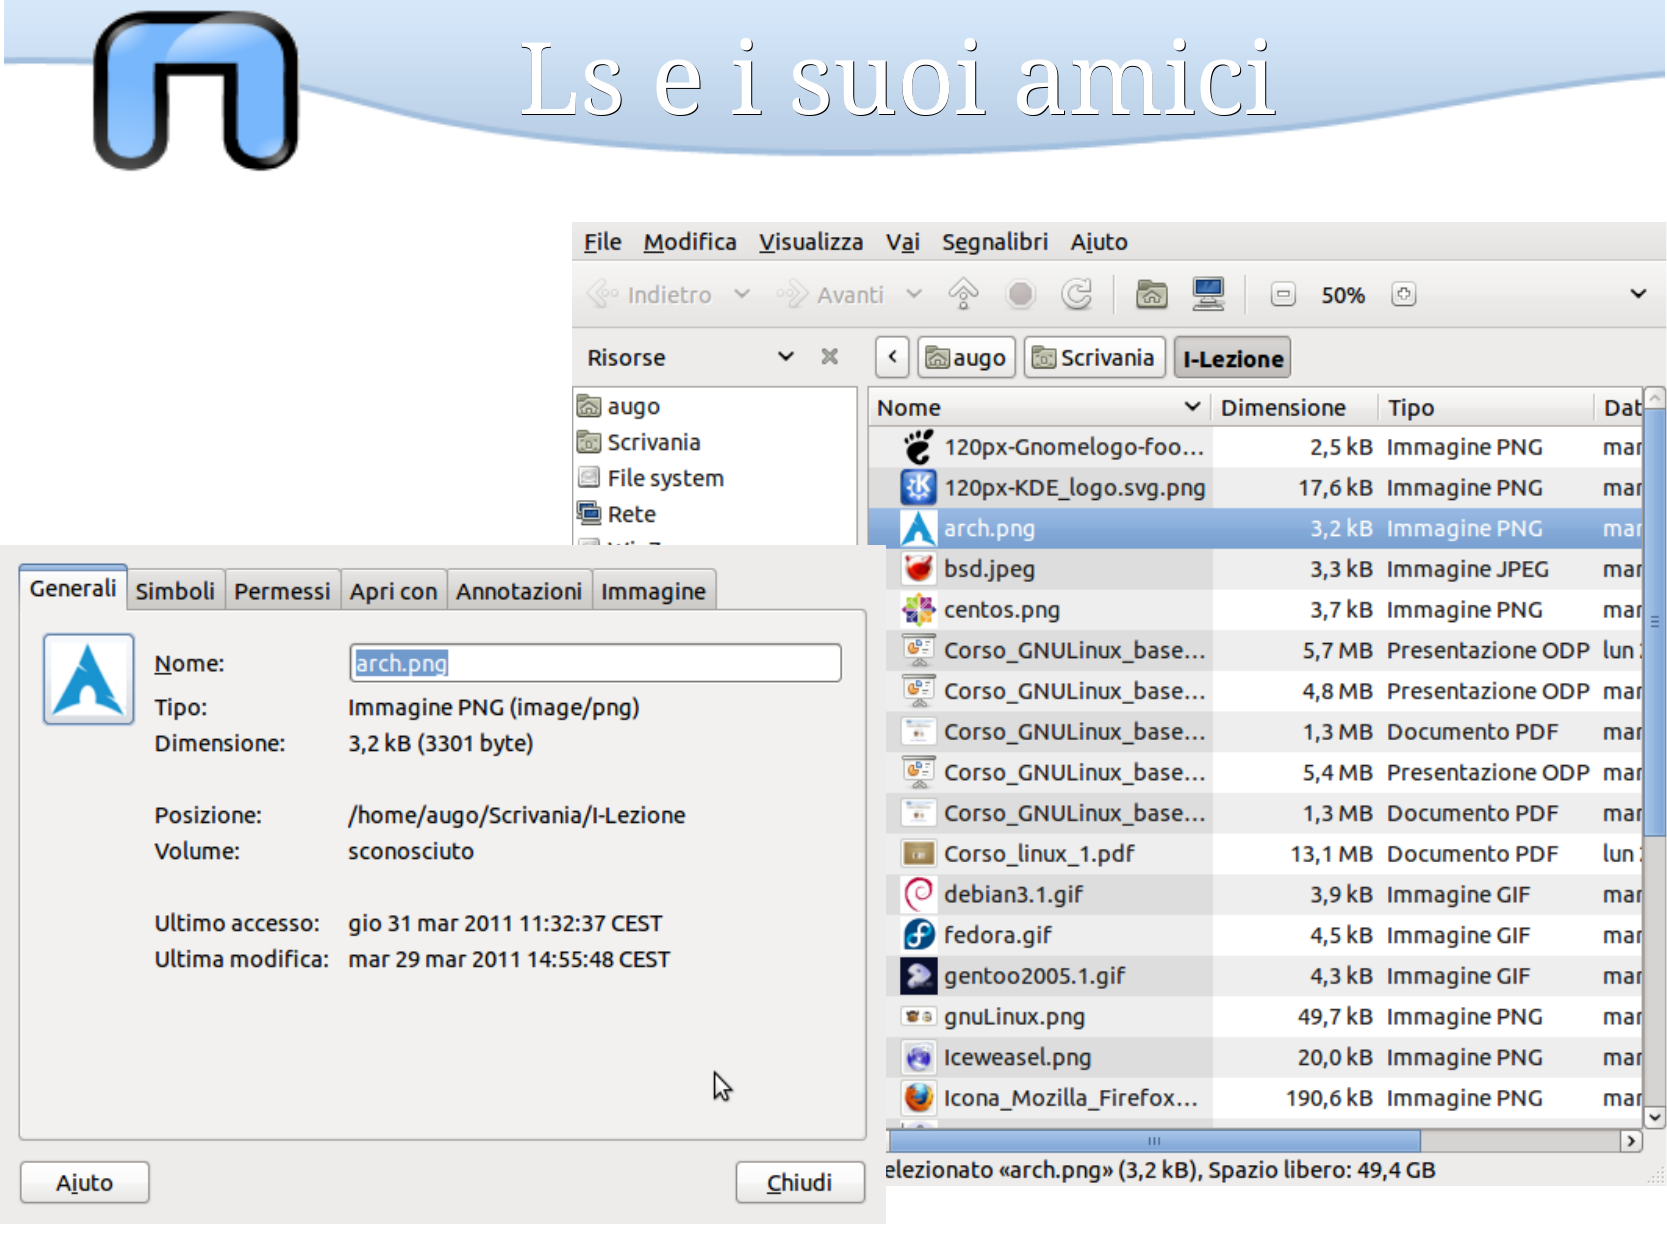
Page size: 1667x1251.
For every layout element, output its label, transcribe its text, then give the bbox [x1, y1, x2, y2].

picture [0, 0, 1667, 1251]
text_box Ls e i suoi amici [373, 0, 1497, 159]
